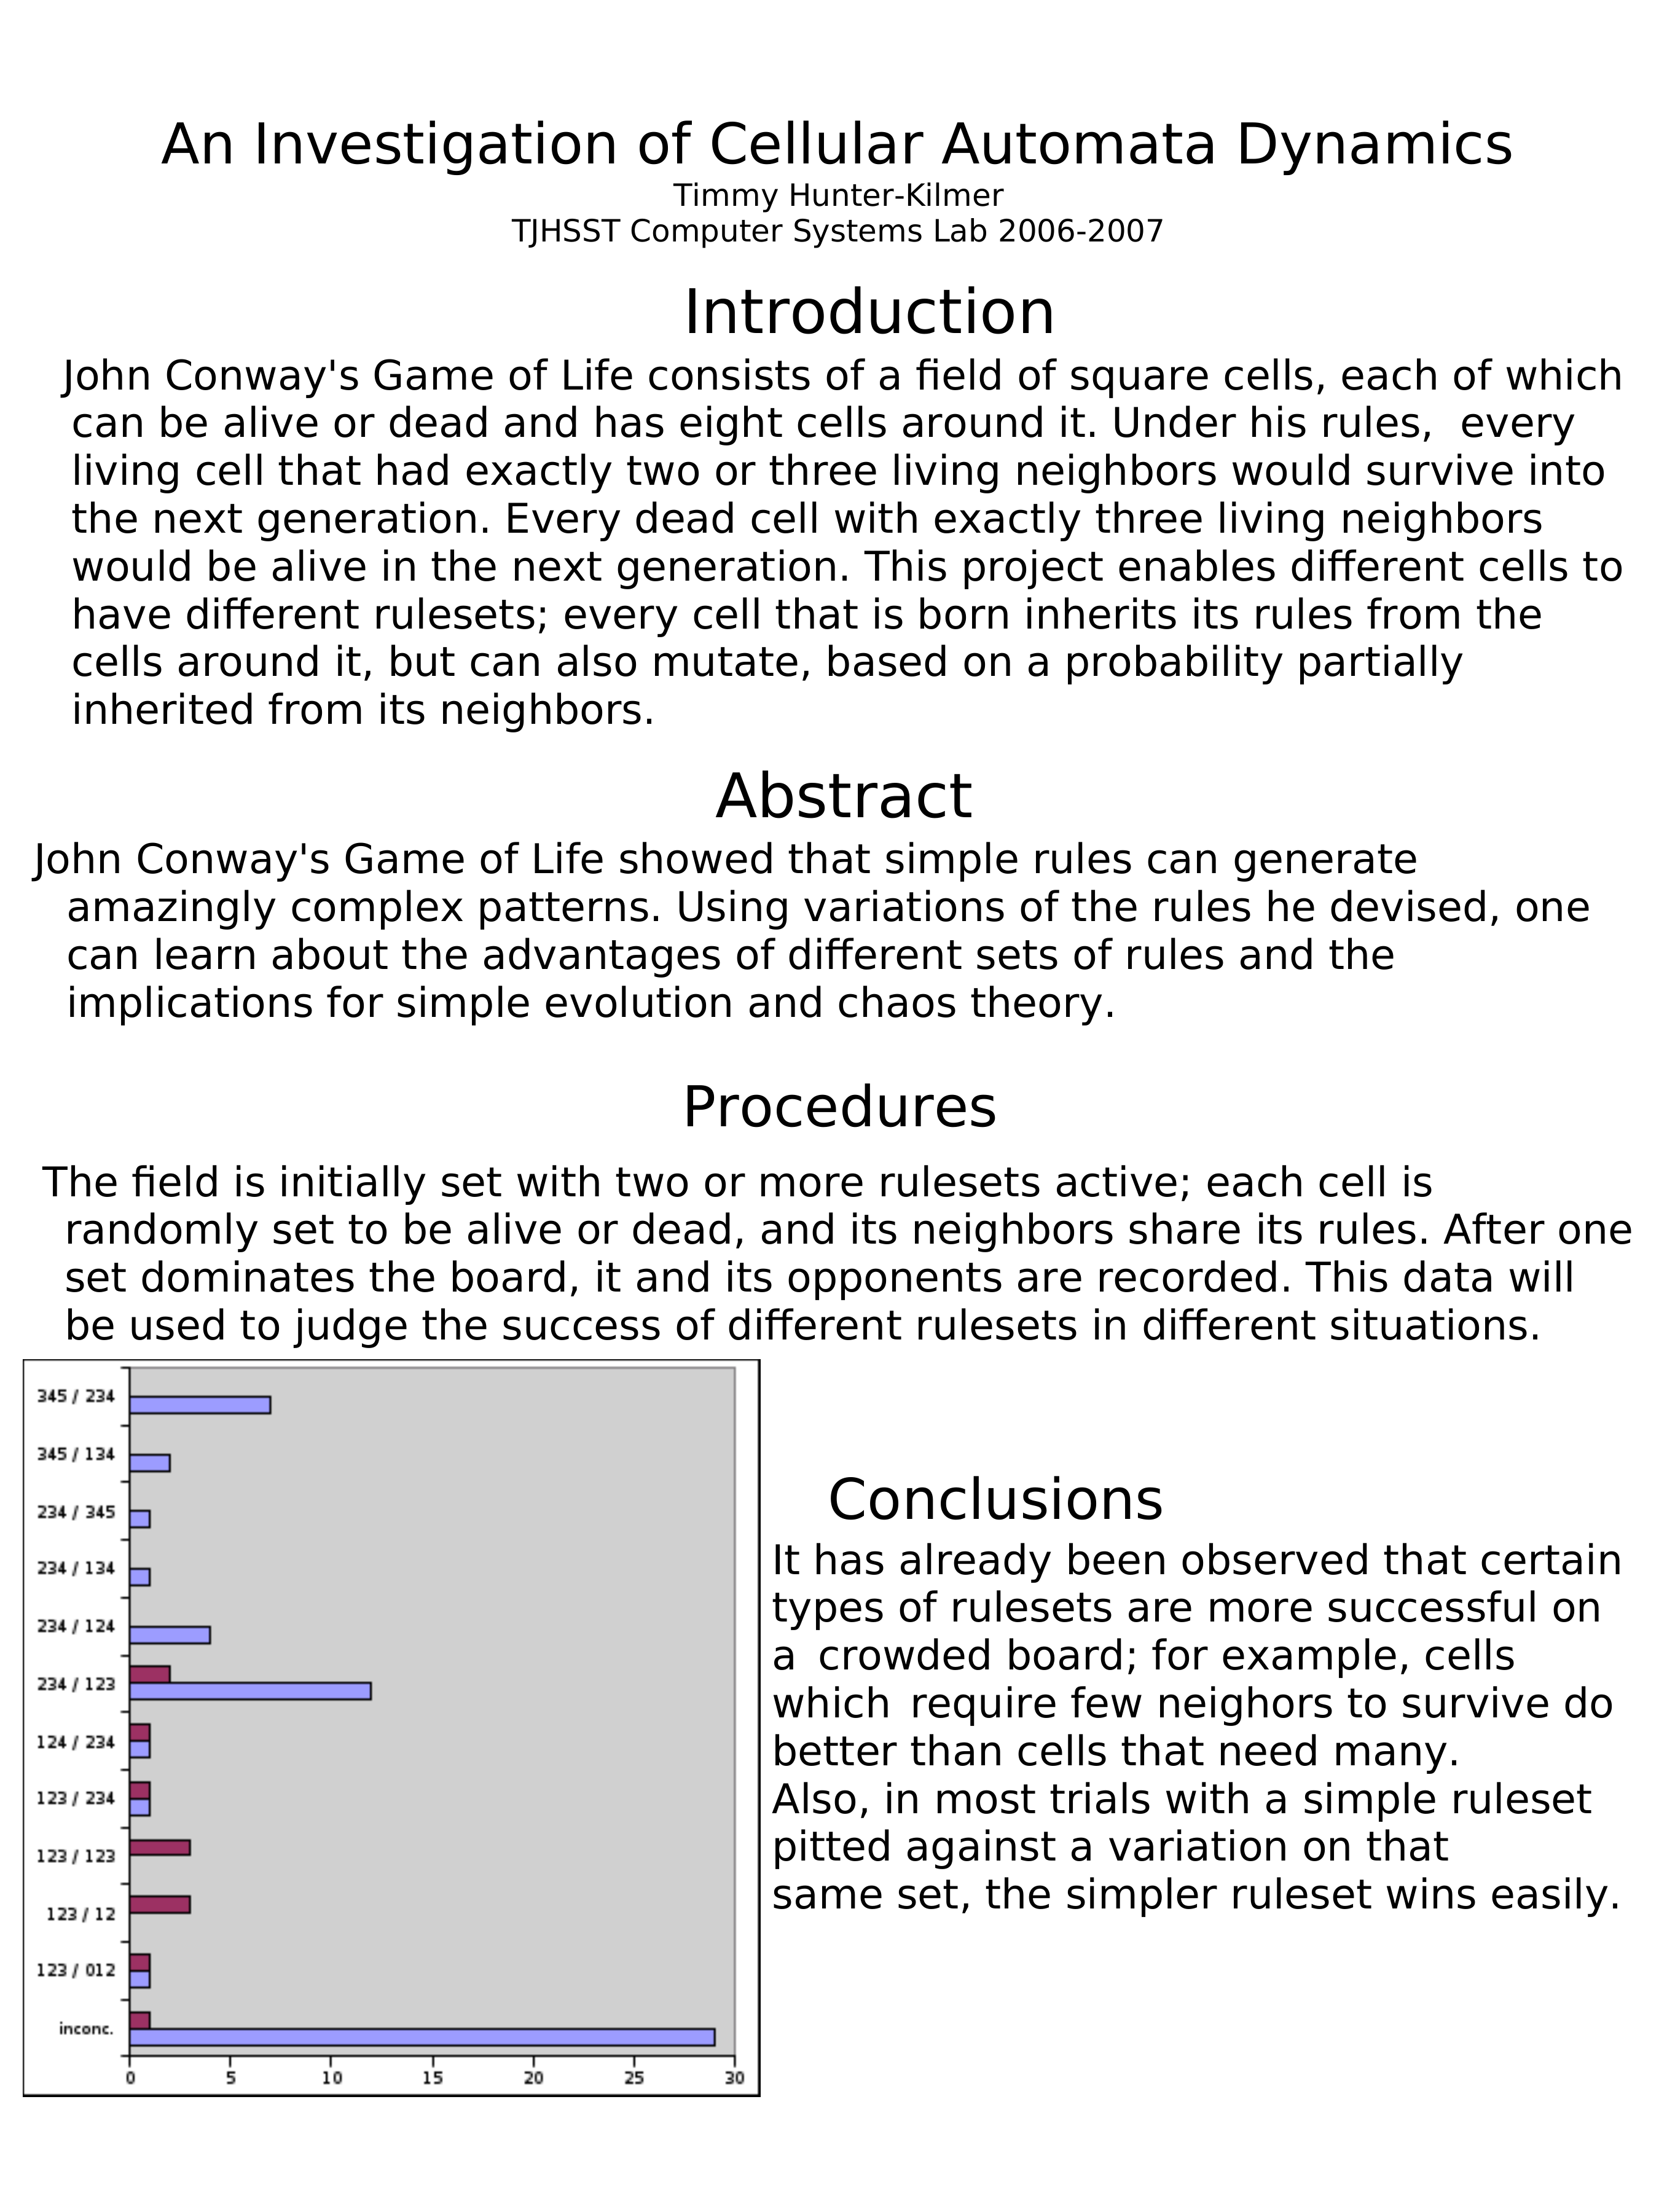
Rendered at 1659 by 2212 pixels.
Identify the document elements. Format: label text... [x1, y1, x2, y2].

title An Investigation of Cellular Automata Dynamics Timmy Hunter-Kilmer TJHSST Computer Systems Lab 2006-2007 [92, 0, 1585, 276]
picture [23, 1359, 761, 2097]
list Abstract John Conway's Game of Life showed that simple rules can generate amazingly complex patterns. Using variations of the rules he devised, one can learn about the advantages of different sets of rules and the implications for simple evolution and chaos theory. Procedures The field is initially set with two or more rulesets active; each cell is randomly set to be alive or dead, and its neighbors share its rules. After one set dominates the board, it and its opponents are recorded. This data will be used to judge the success of different rulesets in different situations. Conclusions It has already been observed that certain types of rulesets are more successful on a crowded board; for example, cells which require few neighors to survive do better than cells that need many. Also, in most trials with a simple ruleset pitted against a variation on that same set, the simpler ruleset wins easily. [23, 760, 1636, 2211]
list Introduction John Conway's Game of Life consists of a field of square cells, each of which can be alive or dead and has eight cells around it. Under his rules, every living cell that had exactly two or three living neighbors would survive into the next generation. Every dead cell with exactly three living neighbors would be alive in the next generation. This project enables different cells to have different rulesets; every cell that is born inherits its rules from the cells around it, but can also mutate, based on a probability partially inherited from its neighbors. [46, 276, 1636, 834]
